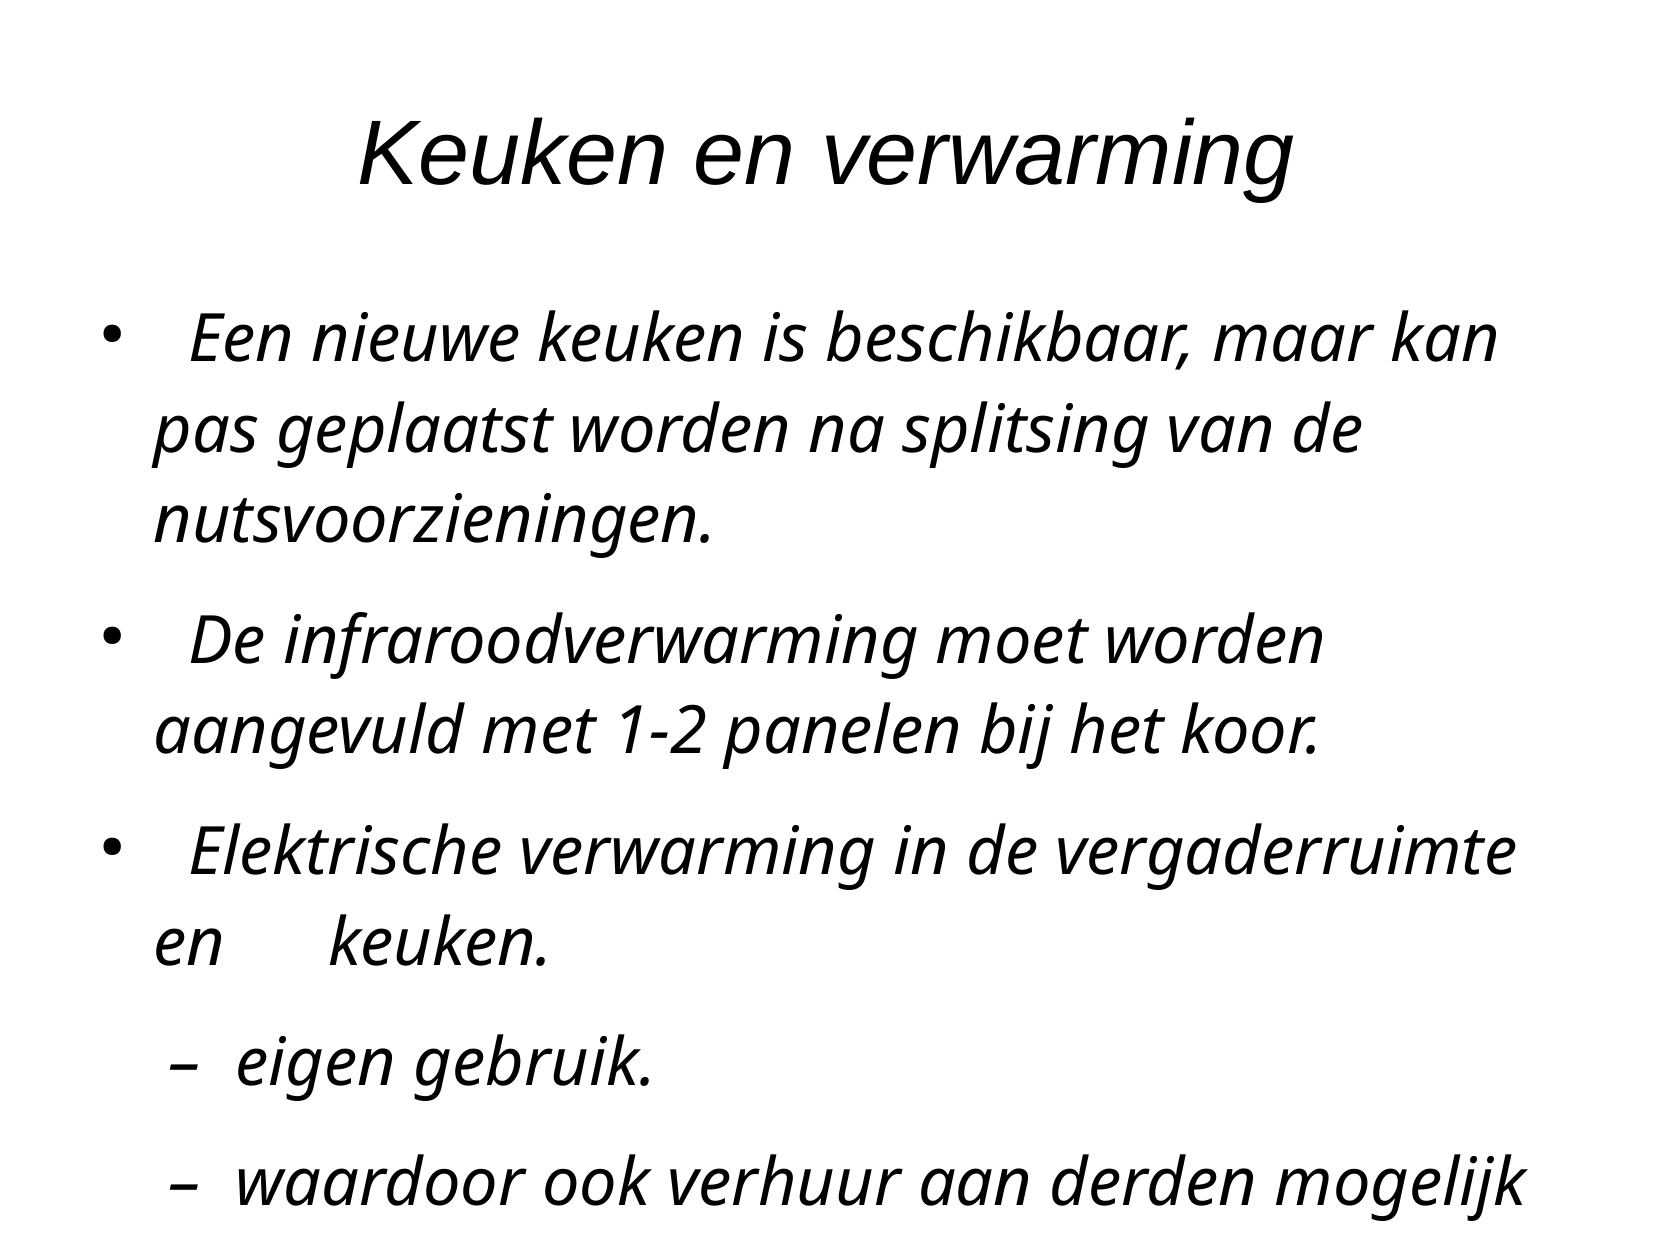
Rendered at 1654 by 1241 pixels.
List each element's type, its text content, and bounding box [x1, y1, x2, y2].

list Een nieuwe keuken is beschikbaar, maar kan pas geplaatst worden na splitsing van de nutsvoorzieningen. De infraroodverwarming moet worden aangevuld met 1-2 panelen bij het koor. Elektrische verwarming in de vergaderruimte en keuken. – eigen gebruik. – waardoor ook verhuur aan derden mogelijk is. [82, 290, 1571, 1224]
title Keuken en verwarming [82, 49, 1571, 257]
